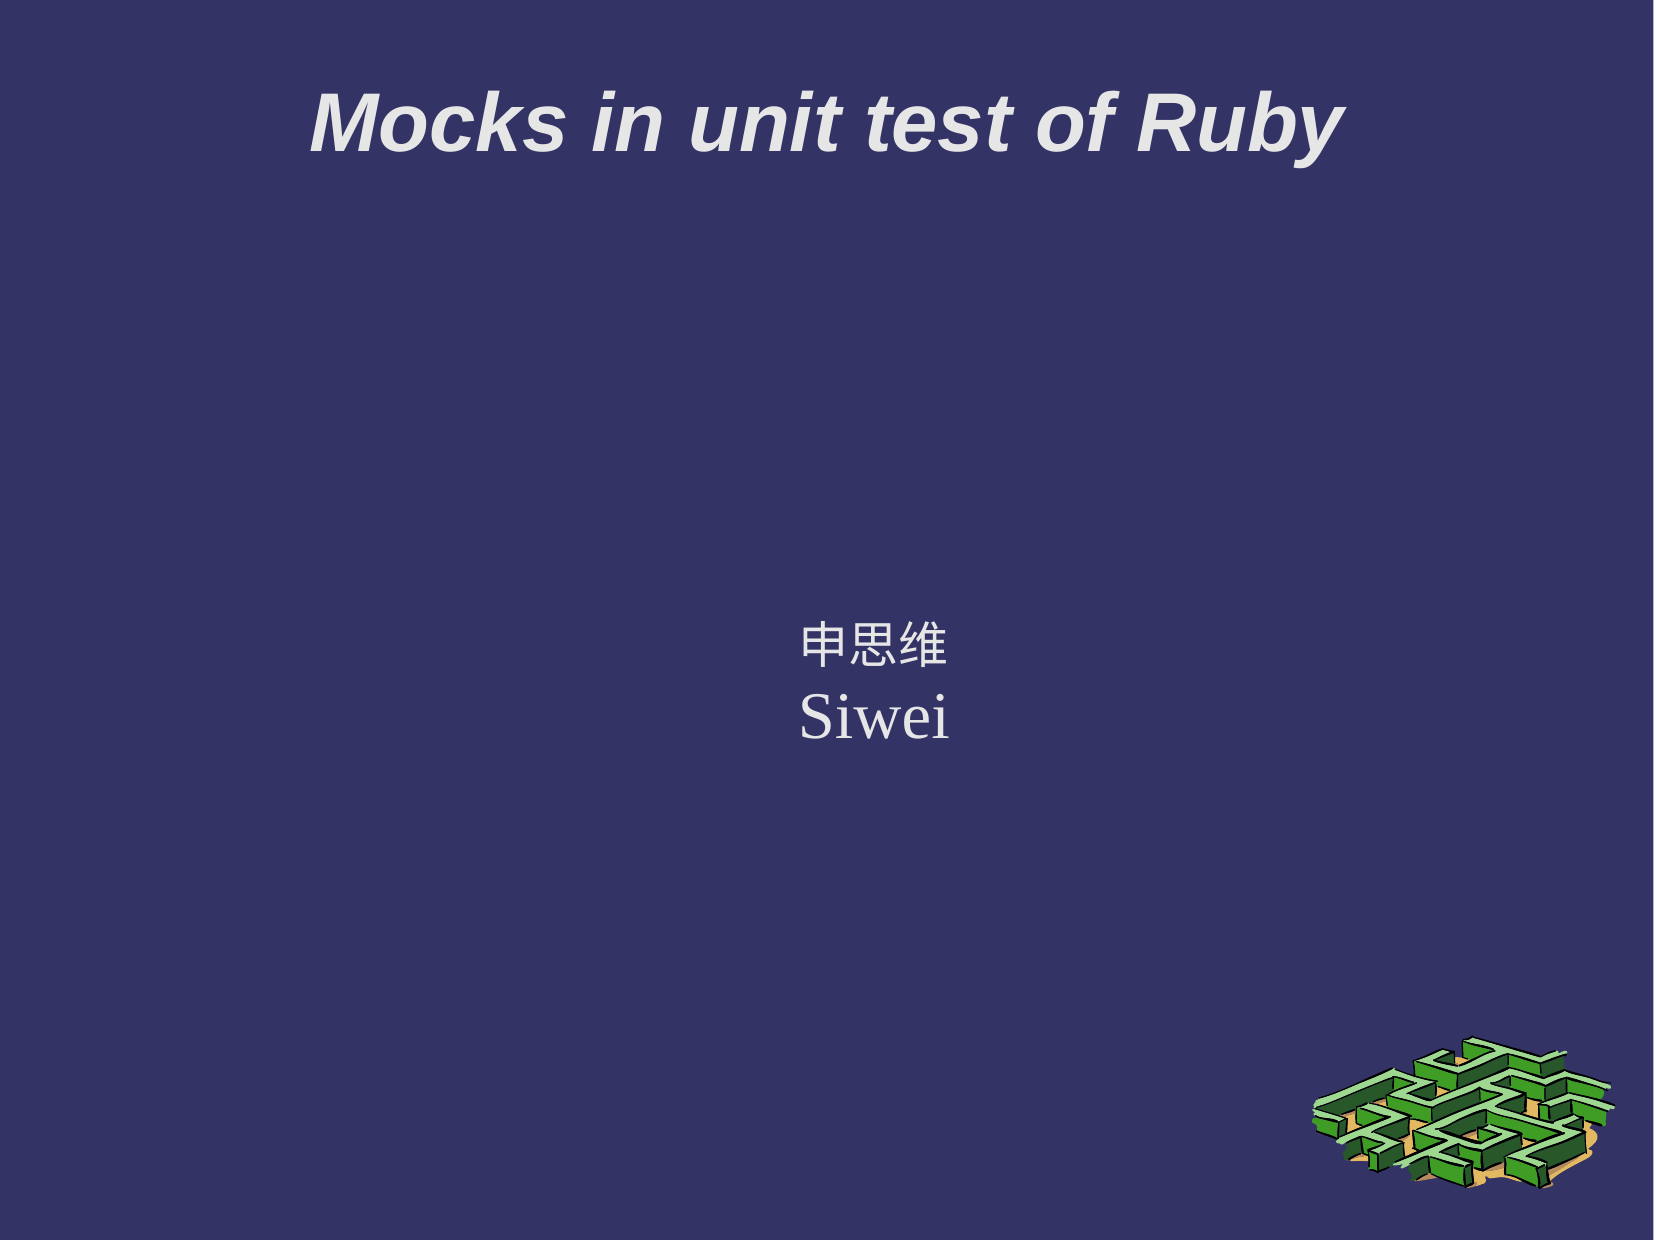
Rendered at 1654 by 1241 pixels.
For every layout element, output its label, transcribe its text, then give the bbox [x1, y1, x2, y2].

title Mocks in unit test of Ruby [121, 19, 1534, 227]
subtitle 申思维 Siwei [178, 364, 1570, 1147]
